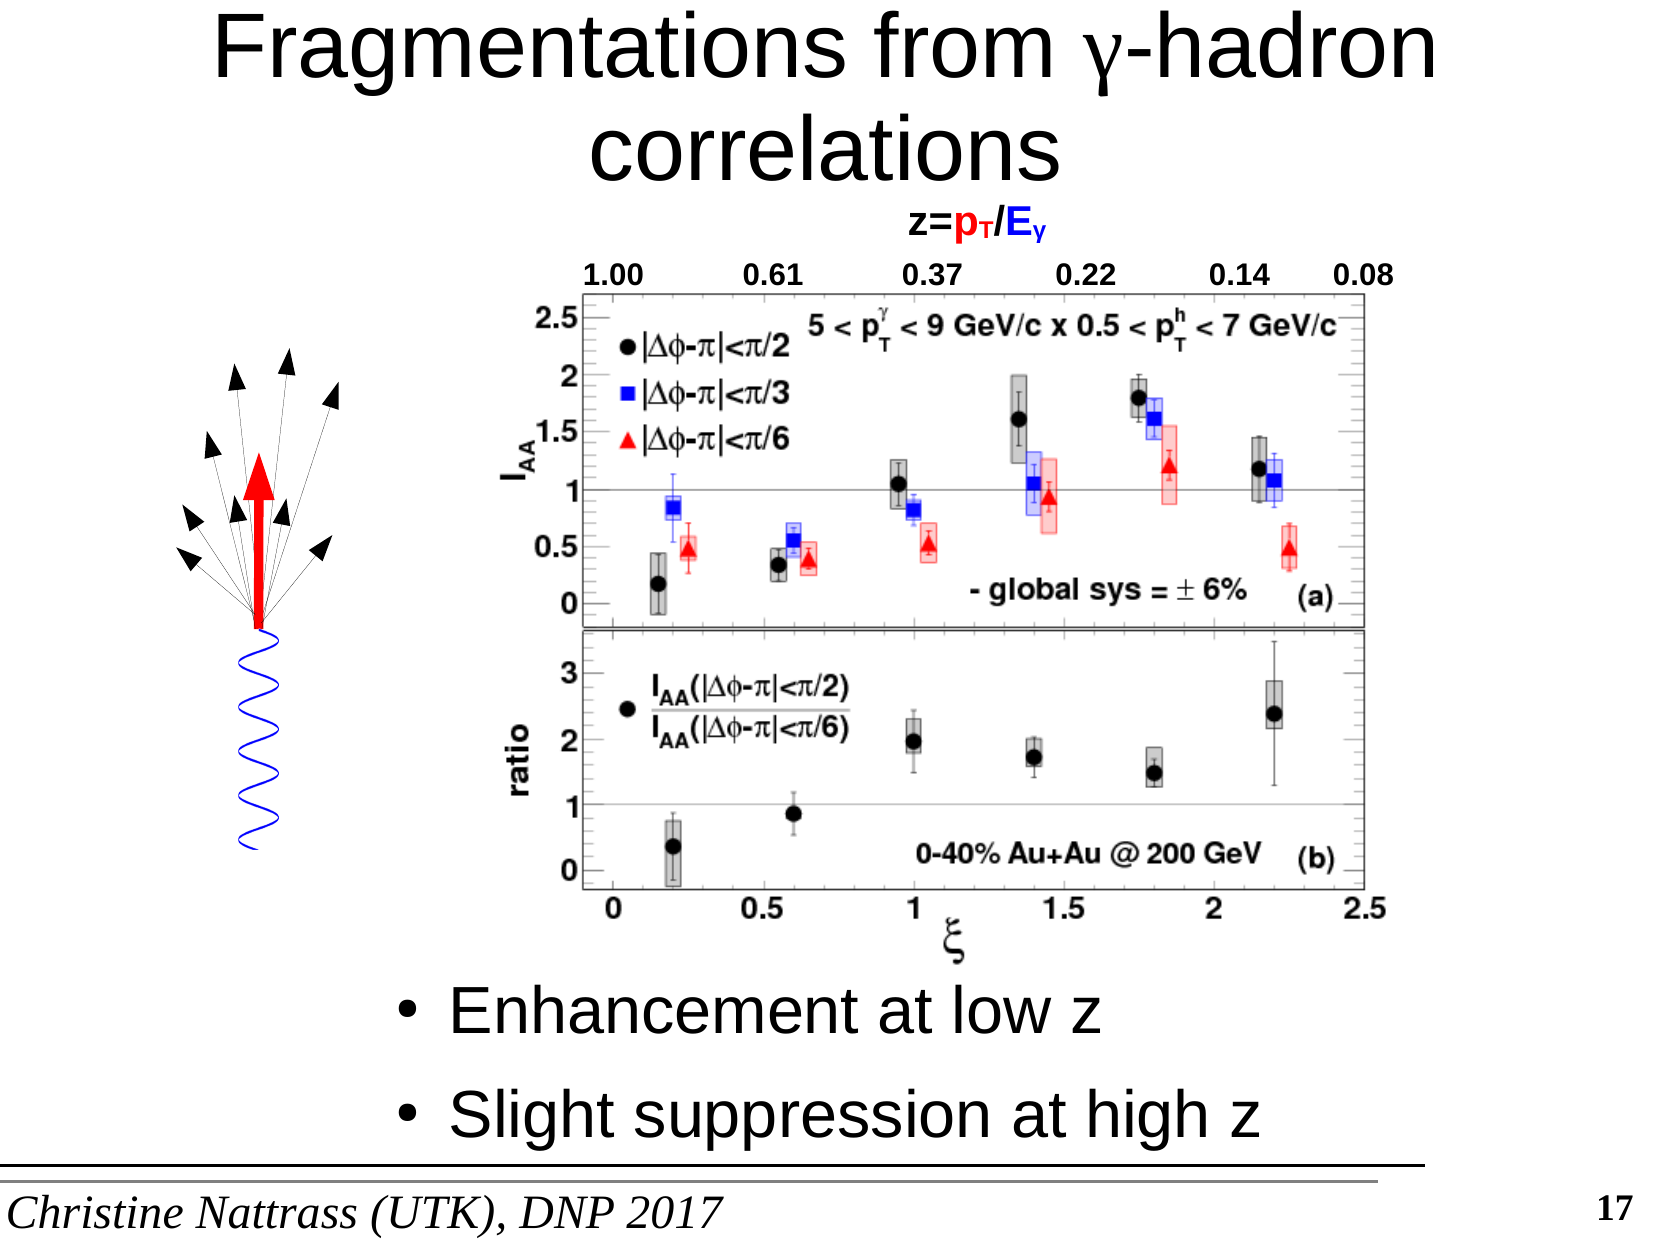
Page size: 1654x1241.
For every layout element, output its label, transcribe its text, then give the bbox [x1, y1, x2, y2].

list Enhancement at low z Slight suppression at high z [377, 972, 1378, 1157]
picture [494, 292, 1389, 968]
picture [237, 624, 282, 850]
title Fragmentations from γ-hadron correlations [0, 0, 1652, 201]
text_box 0.08 [1339, 249, 1463, 300]
text_box 0.14 [1194, 249, 1339, 300]
text_box 1.00 [568, 249, 713, 300]
text_box 0.37 [887, 249, 1032, 300]
text_box 0.22 [1040, 249, 1185, 300]
text_box 0.61 [727, 249, 872, 300]
text_box z=pT/Eγ [893, 190, 1142, 300]
